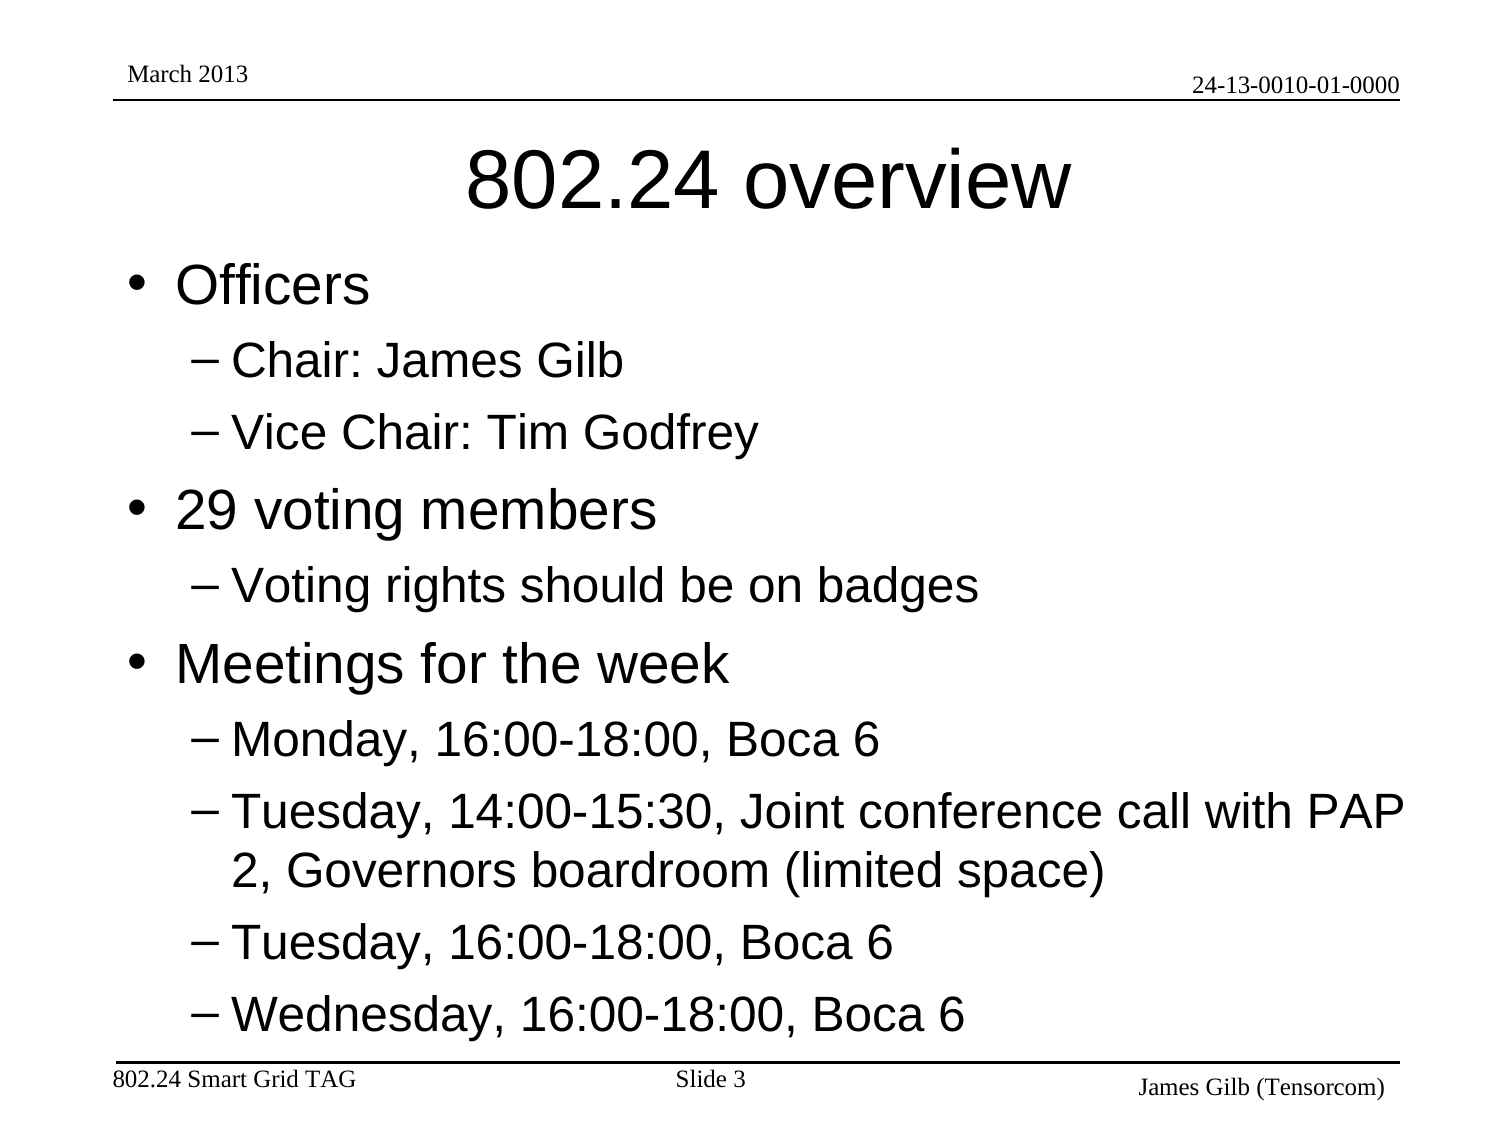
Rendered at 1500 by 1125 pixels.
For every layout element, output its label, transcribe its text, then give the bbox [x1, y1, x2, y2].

list Officers Chair: James Gilb Vice Chair: Tim Godfrey 29 voting members Voting rights should be on badges Meetings for the week Monday, 16:00-18:00, Boca 6 Tuesday, 14:00-15:30, Joint conference call with PAP 2, Governors boardroom (limited space) Tuesday, 16:00-18:00, Boca 6 Wednesday, 16:00-18:00, Boca 6 [112, 239, 1426, 1051]
title 802.24 overview [112, 112, 1426, 238]
